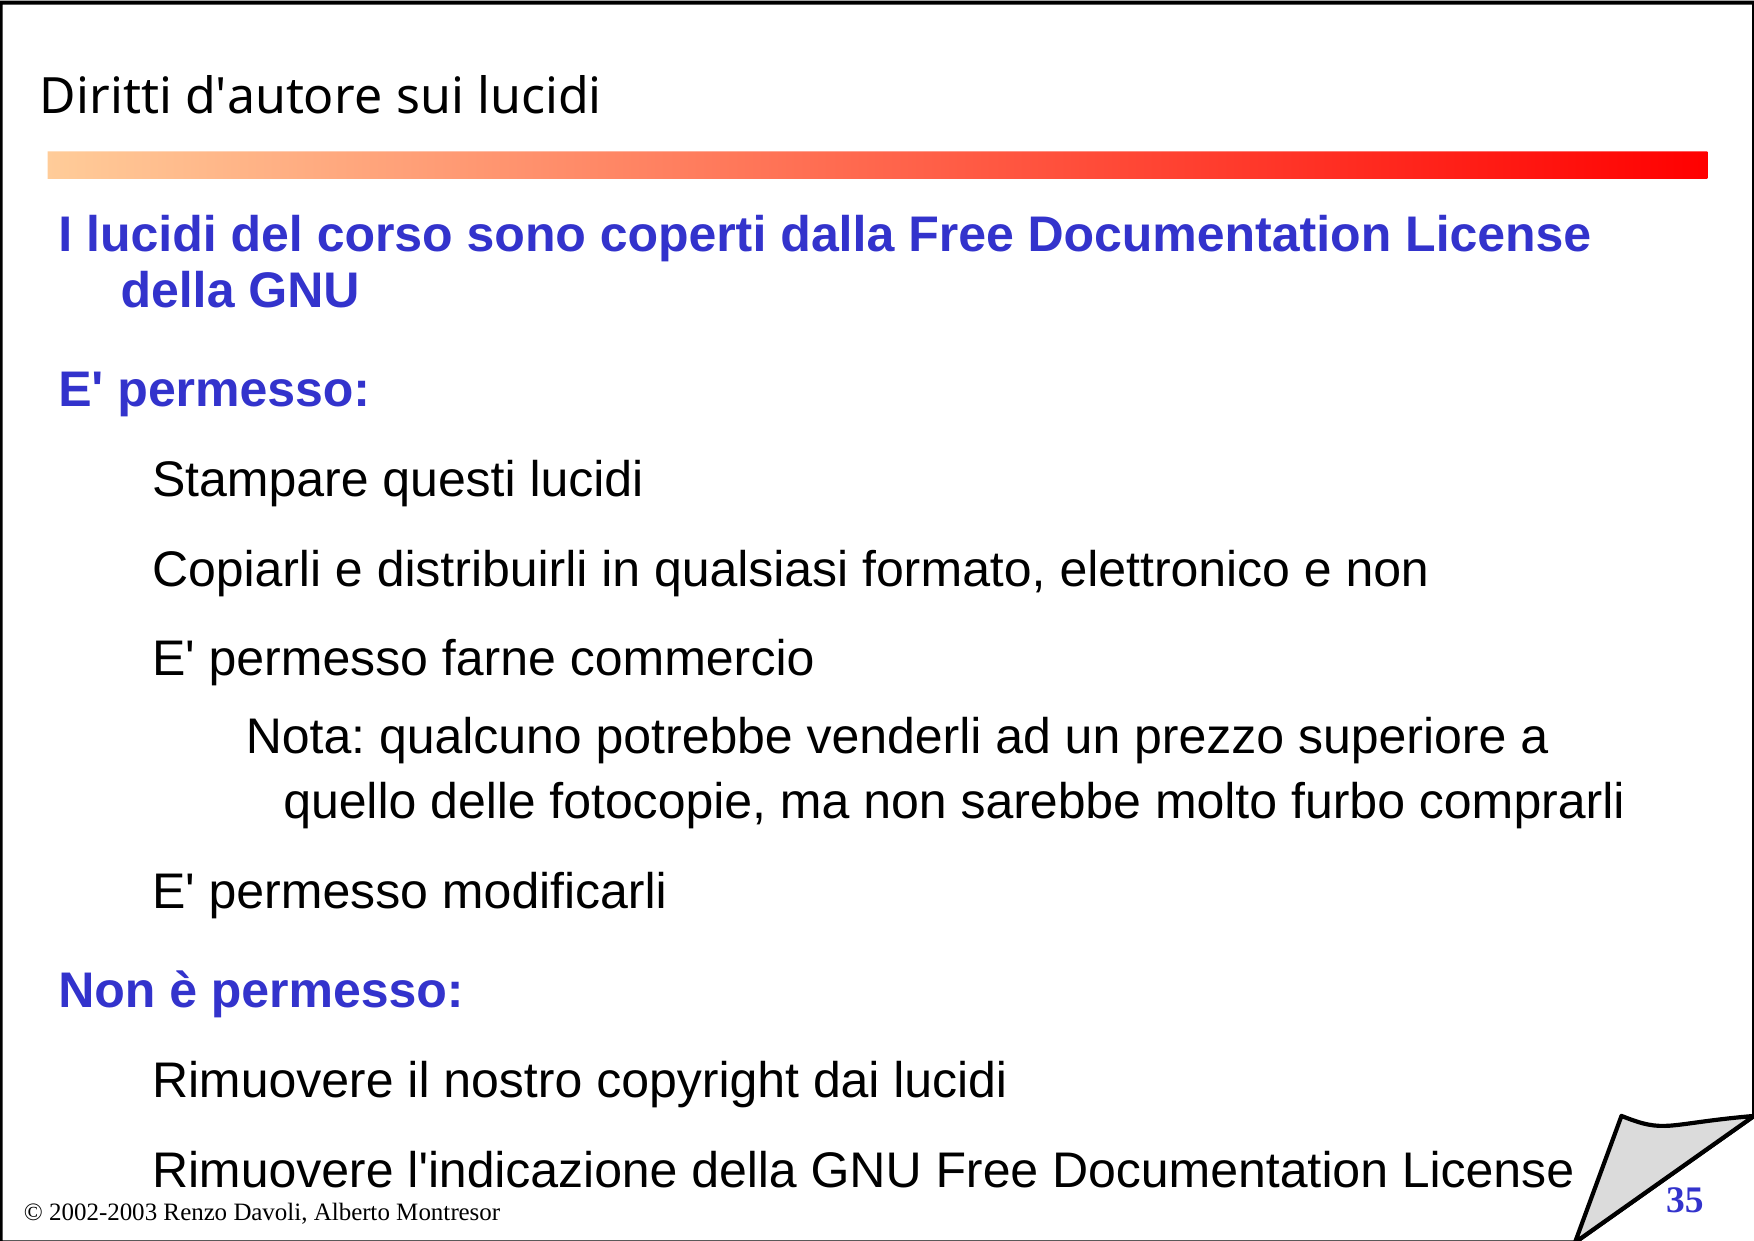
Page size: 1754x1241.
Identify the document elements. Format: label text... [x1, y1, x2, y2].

title Diritti d'autore sui lucidi [40, 48, 1714, 144]
list I lucidi del corso sono coperti dalla Free Documentation License della GNU E' permesso: Stampare questi lucidi Copiarli e distribuirli in qualsiasi formato, elettronico e non E' permesso farne commercio Nota: qualcuno potrebbe venderli ad un prezzo superiore a quello delle fotocopie, ma non sarebbe molto furbo comprarli E' permesso modificarli Non è permesso: Rimuovere il nostro copyright dai lucidi Rimuovere l'indicazione della GNU Free Documentation License [58, 206, 1696, 1206]
